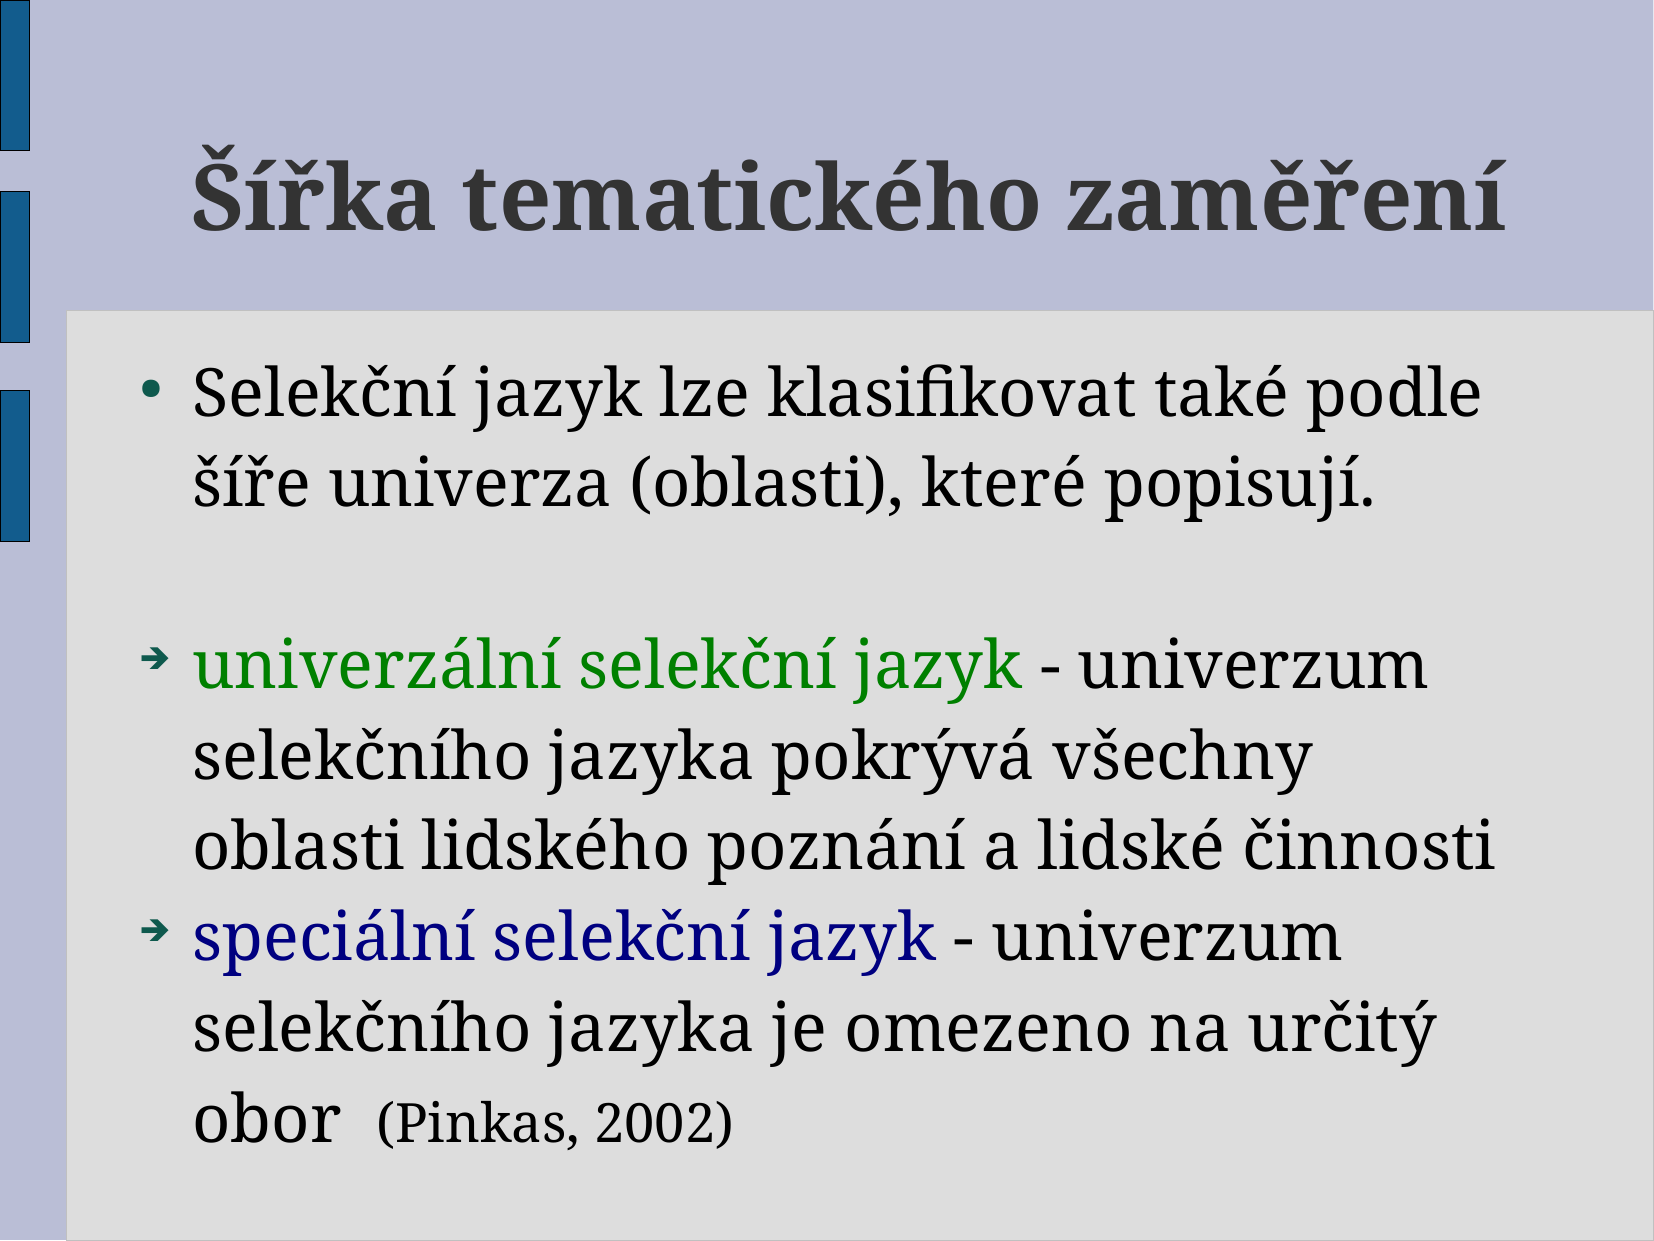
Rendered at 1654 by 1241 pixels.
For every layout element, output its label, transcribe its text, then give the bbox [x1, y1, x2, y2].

list Selekční jazyk lze klasifikovat také podle šíře univerza (oblasti), které popisují. univerzální selekční jazyk - univerzum selekčního jazyka pokrývá všechny oblasti lidského poznání a lidské činnosti speciální selekční jazyk - univerzum selekčního jazyka je omezeno na určitý obor (Pinkas, 2002) [121, 344, 1534, 1112]
title Šířka tematického zaměření [121, 98, 1534, 291]
